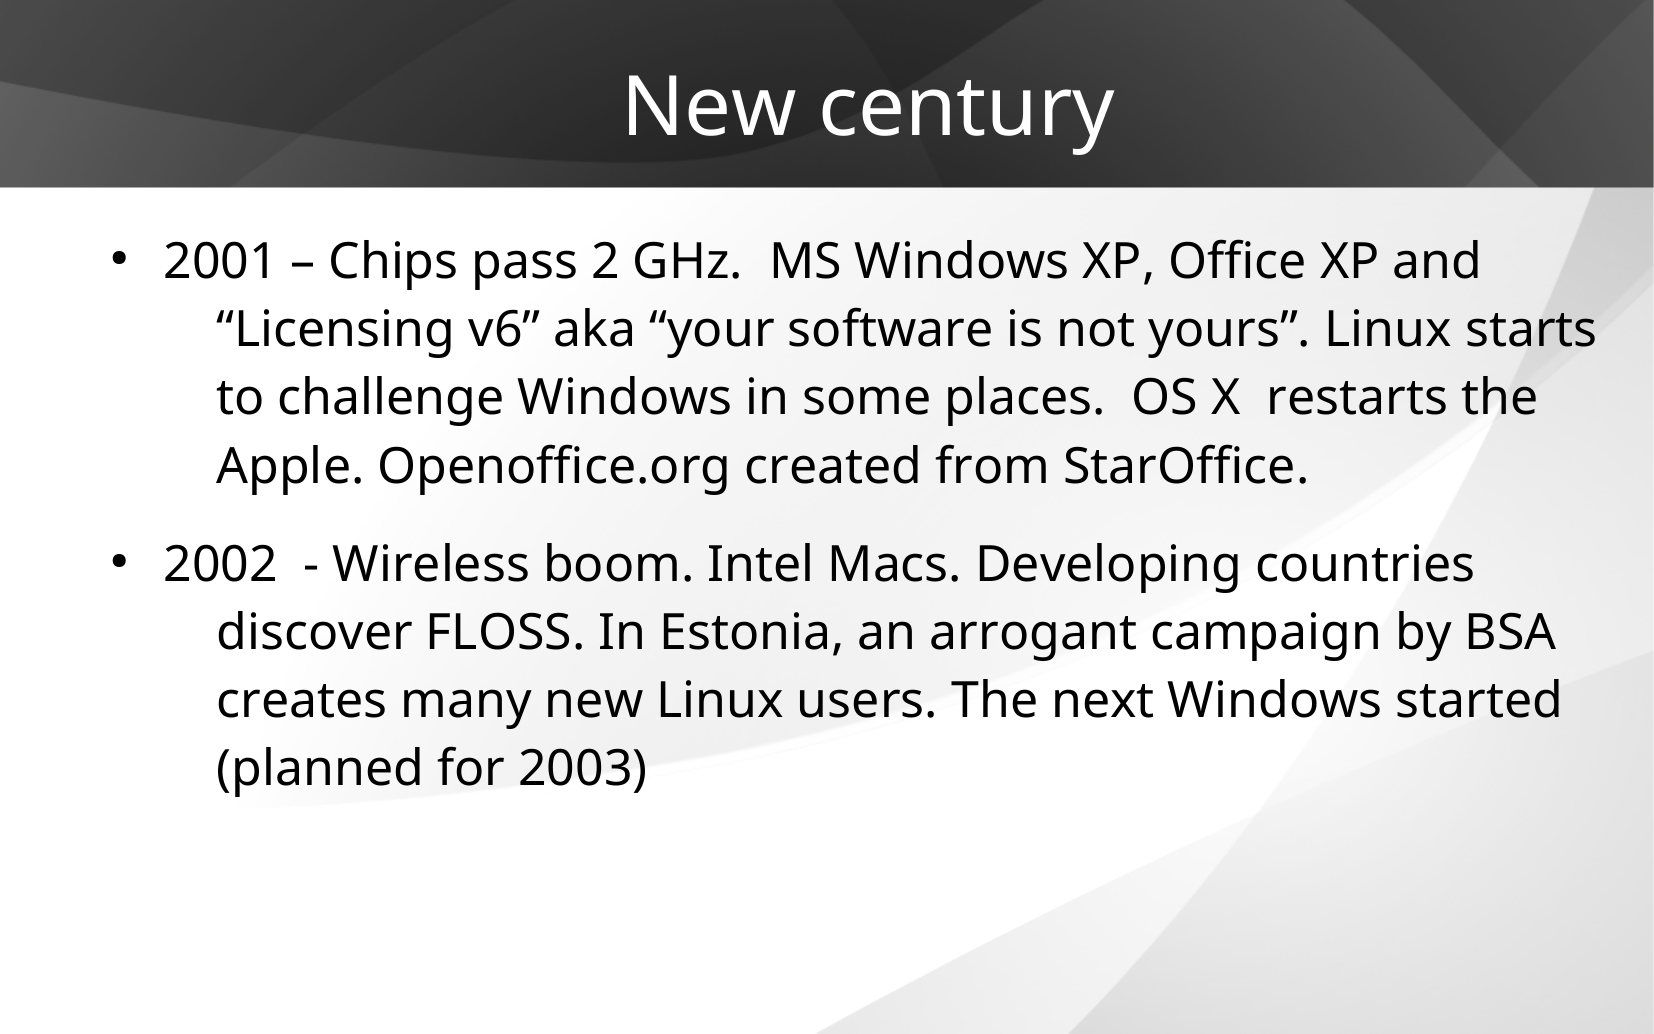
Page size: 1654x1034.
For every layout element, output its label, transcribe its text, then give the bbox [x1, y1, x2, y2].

picture [0, 0, 1654, 1034]
title New century [124, 0, 1613, 208]
list 2001 – Chips pass 2 GHz. MS Windows XP, Office XP and “Licensing v6” aka “your software is not yours”. Linux starts to challenge Windows in some places. OS X restarts the Apple. Openoffice.org created from StarOffice. 2002 - Wireless boom. Intel Macs. Developing countries discover FLOSS. In Estonia, an arrogant campaign by BSA creates many new Linux users. The next Windows started (planned for 2003) [75, 225, 1613, 1013]
